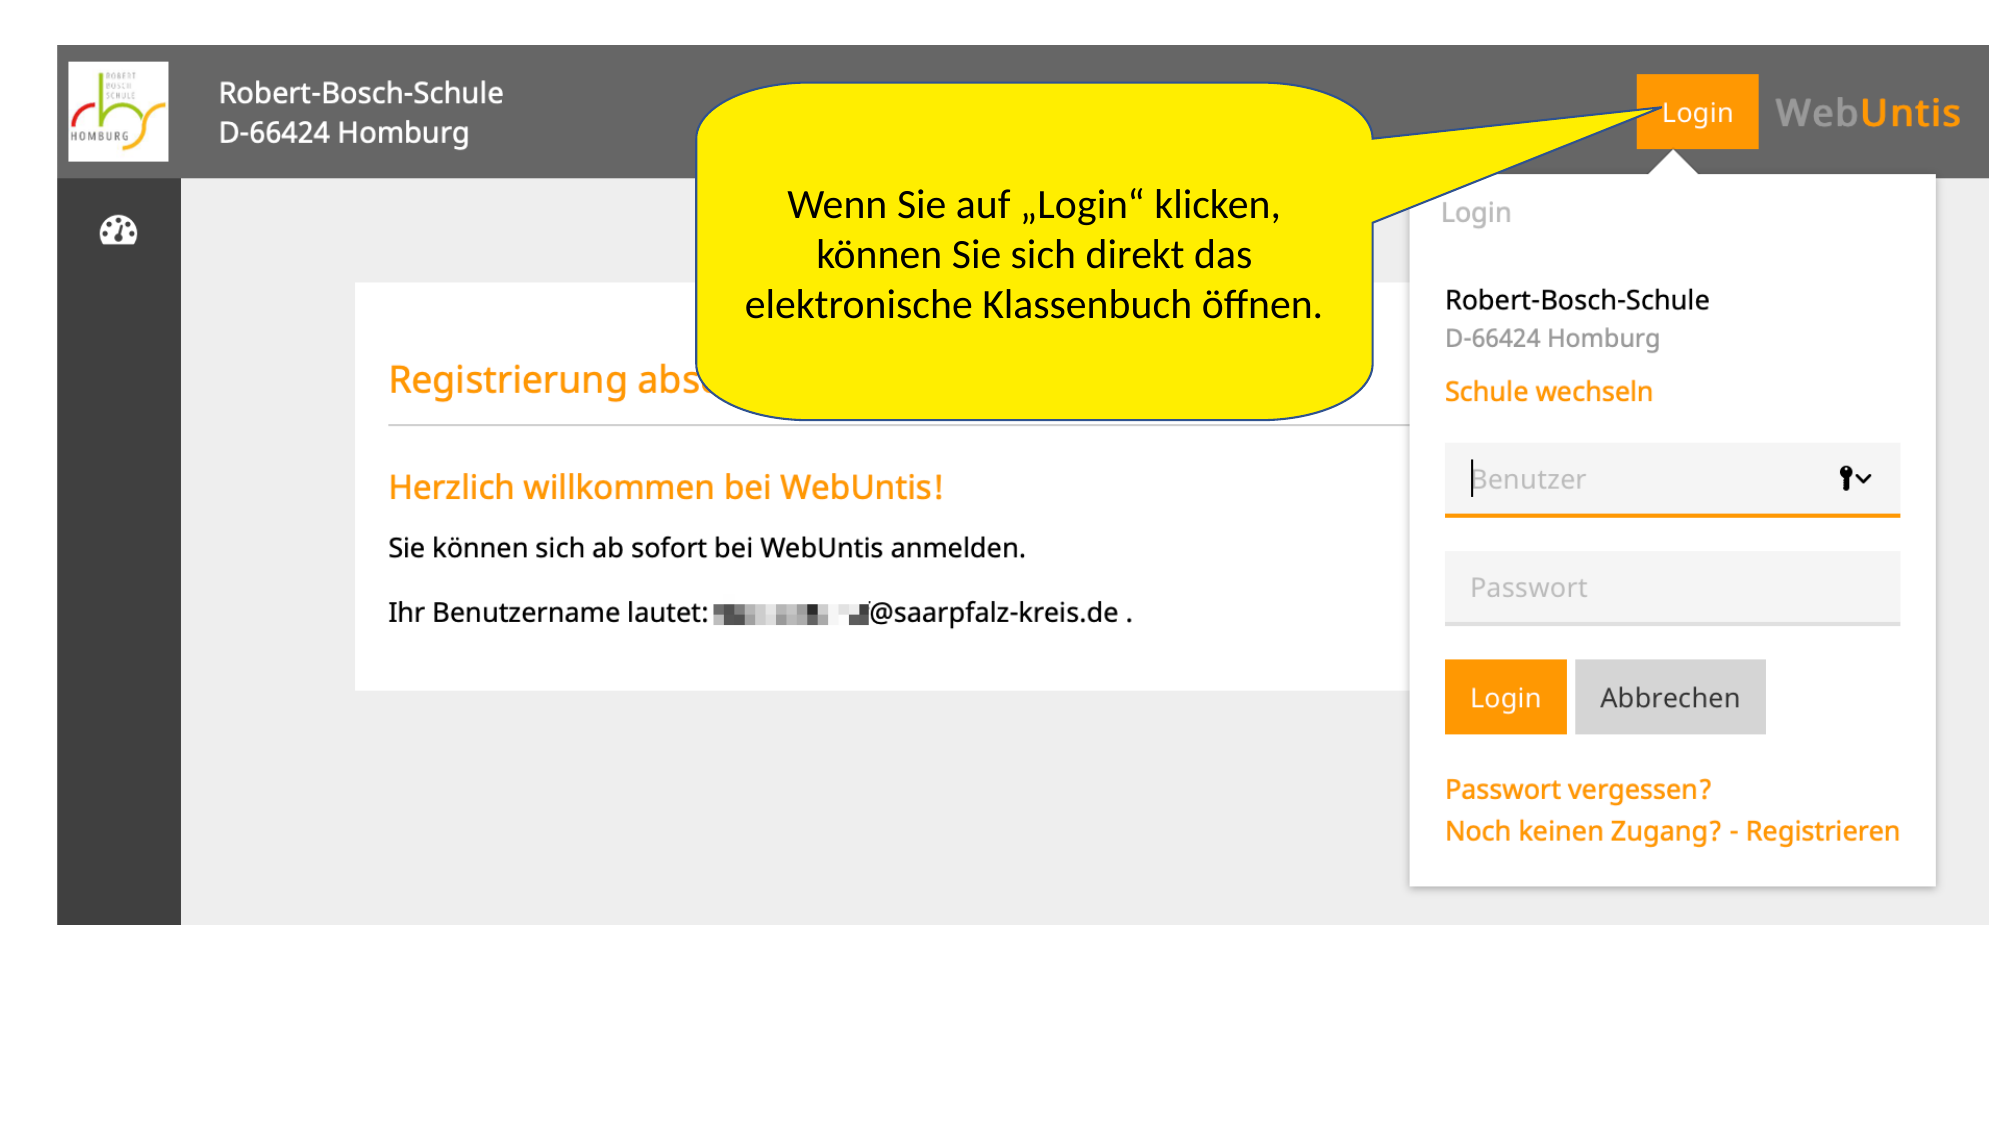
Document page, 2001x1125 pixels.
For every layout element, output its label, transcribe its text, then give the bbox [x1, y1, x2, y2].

text_box Wenn Sie auf „Login“ klicken, können Sie sich direkt das elektronische Klassenbuch öffnen. [696, 82, 1662, 421]
picture [57, 45, 1989, 925]
